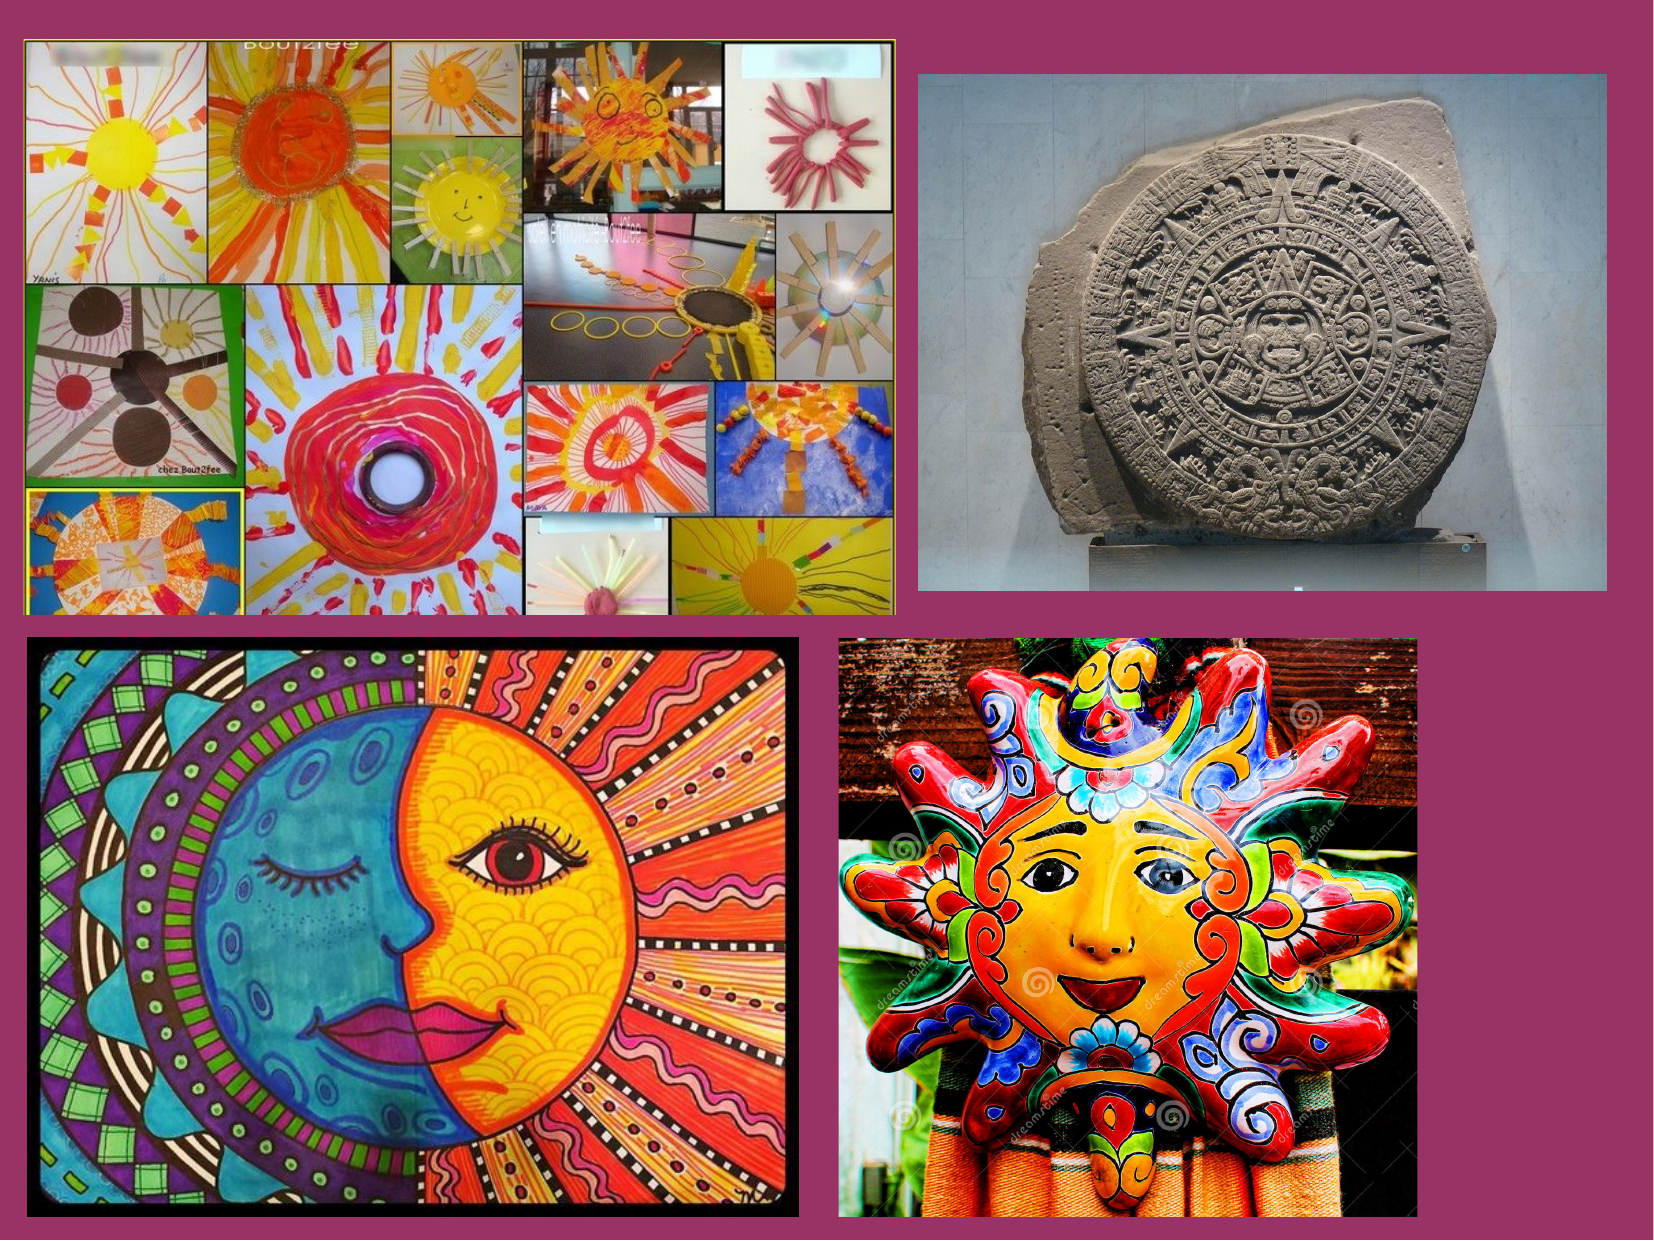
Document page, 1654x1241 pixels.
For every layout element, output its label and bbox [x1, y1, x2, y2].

picture [27, 637, 799, 1217]
picture [838, 638, 1418, 1217]
picture [918, 74, 1607, 591]
picture [23, 39, 896, 615]
